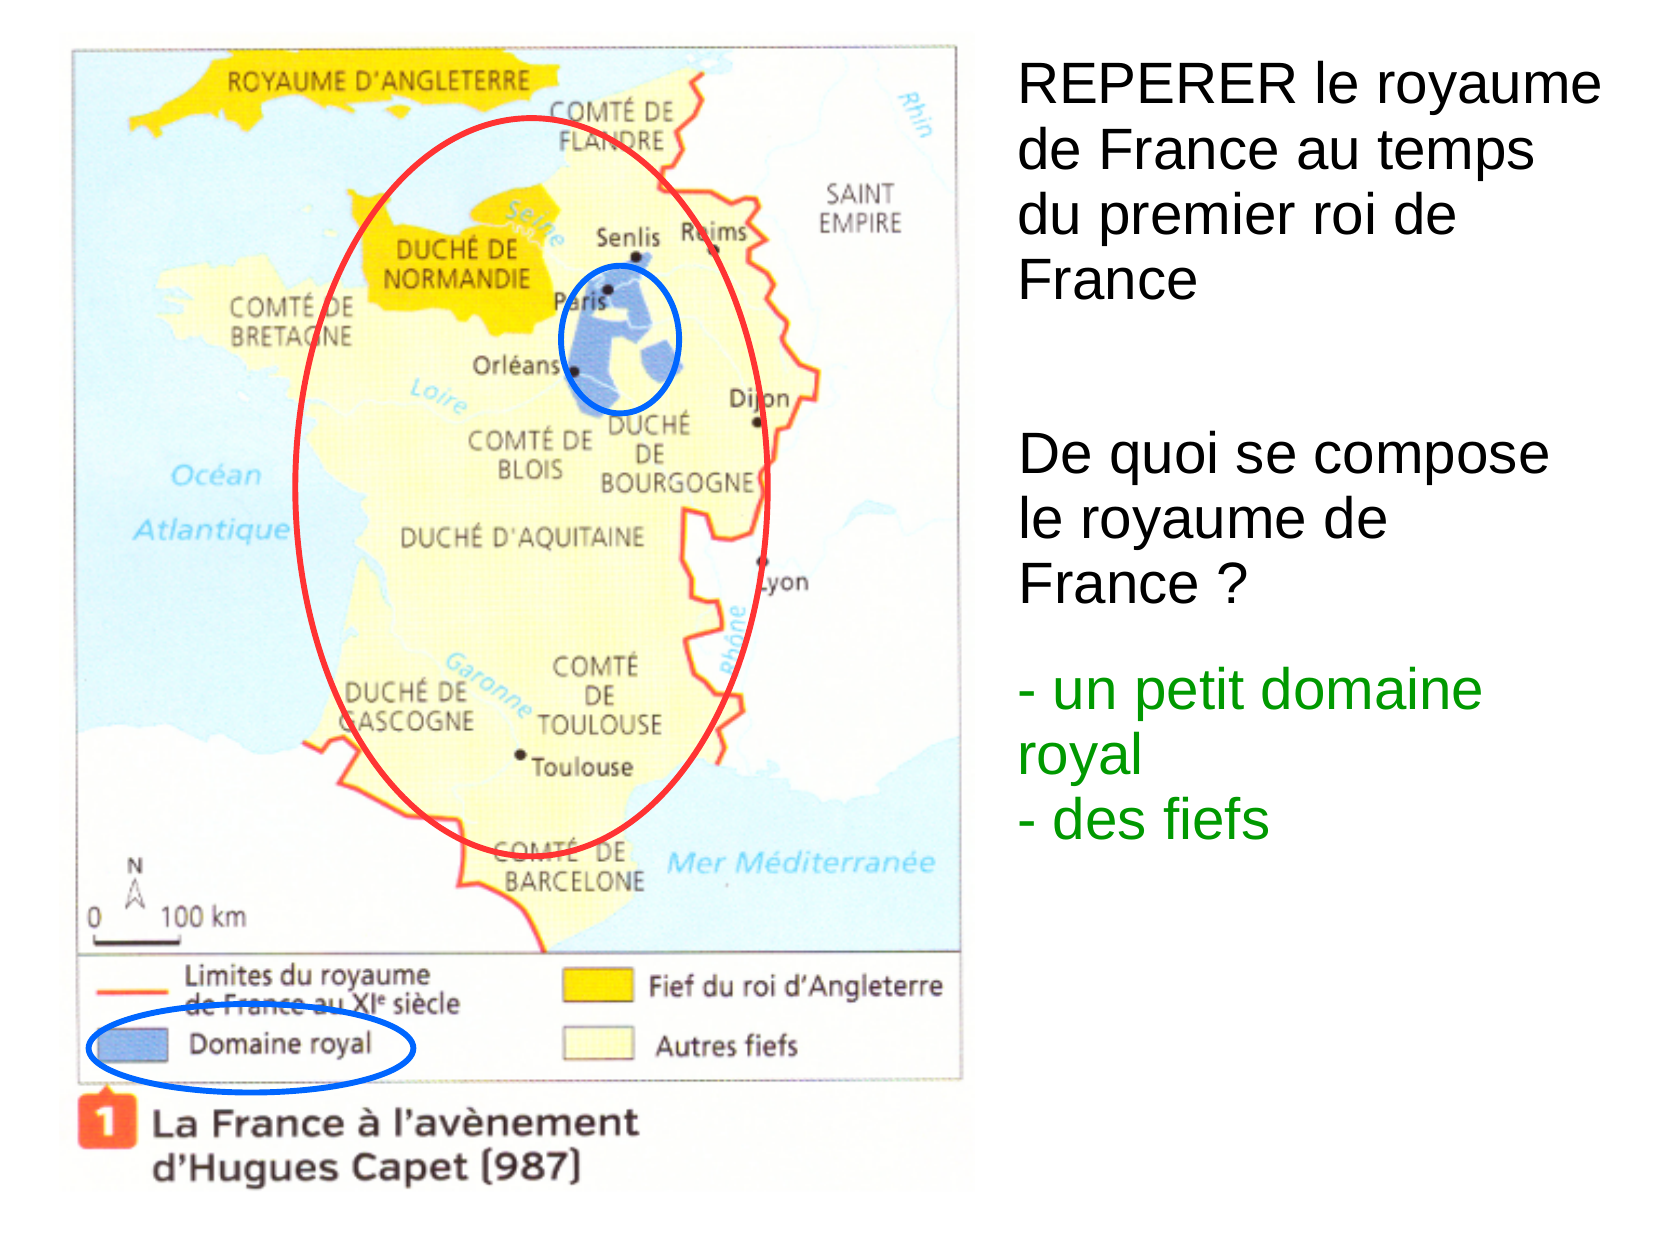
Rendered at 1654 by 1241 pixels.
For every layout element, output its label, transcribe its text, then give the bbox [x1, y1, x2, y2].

picture [59, 29, 975, 1211]
text_box REPERER le royaume de France au temps du premier roi de France [1002, 43, 1625, 355]
text_box - un petit domaine royal - des fiefs [1002, 649, 1625, 961]
text_box De quoi se compose le royaume de France ? [1003, 413, 1626, 724]
